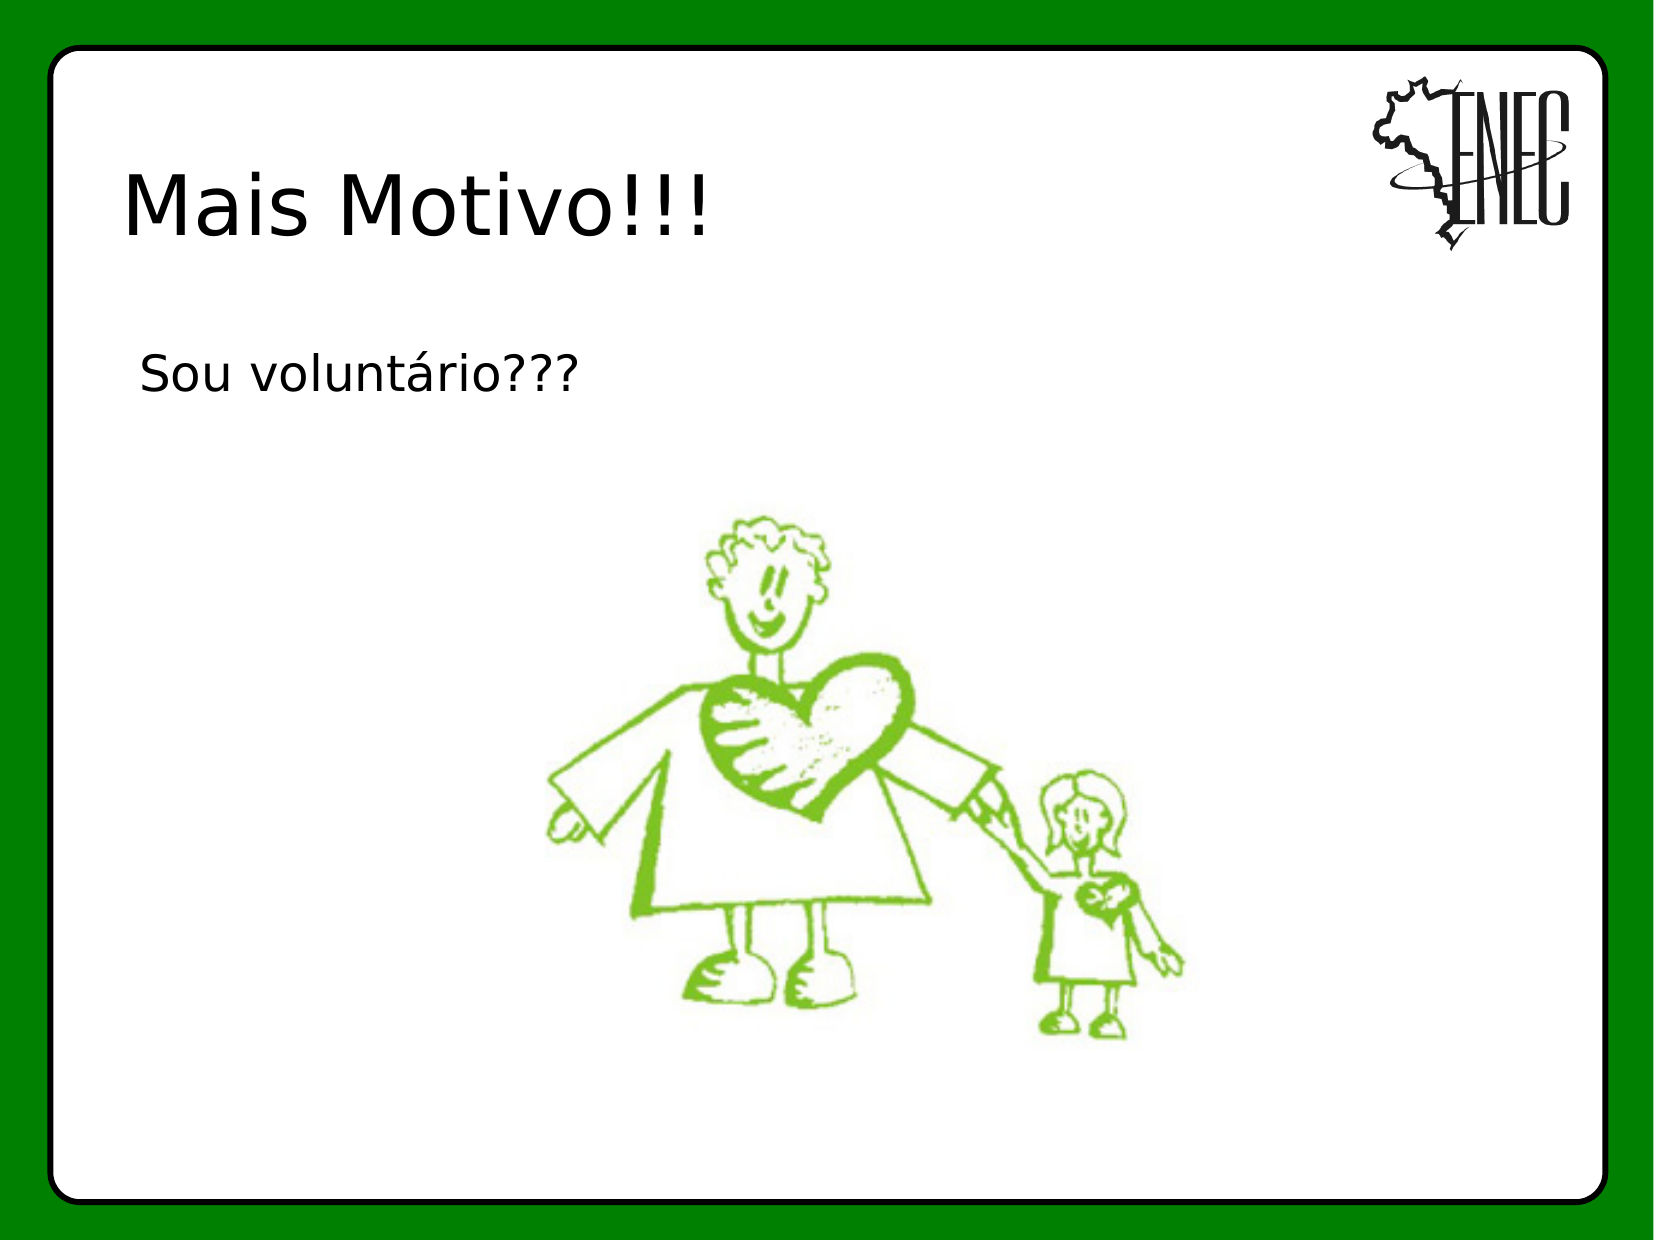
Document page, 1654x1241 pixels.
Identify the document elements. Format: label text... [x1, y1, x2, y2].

picture [1367, 71, 1575, 273]
title Mais Motivo!!! [121, 102, 1534, 311]
picture [469, 454, 1248, 1154]
list Sou voluntário??? [121, 344, 1534, 1127]
